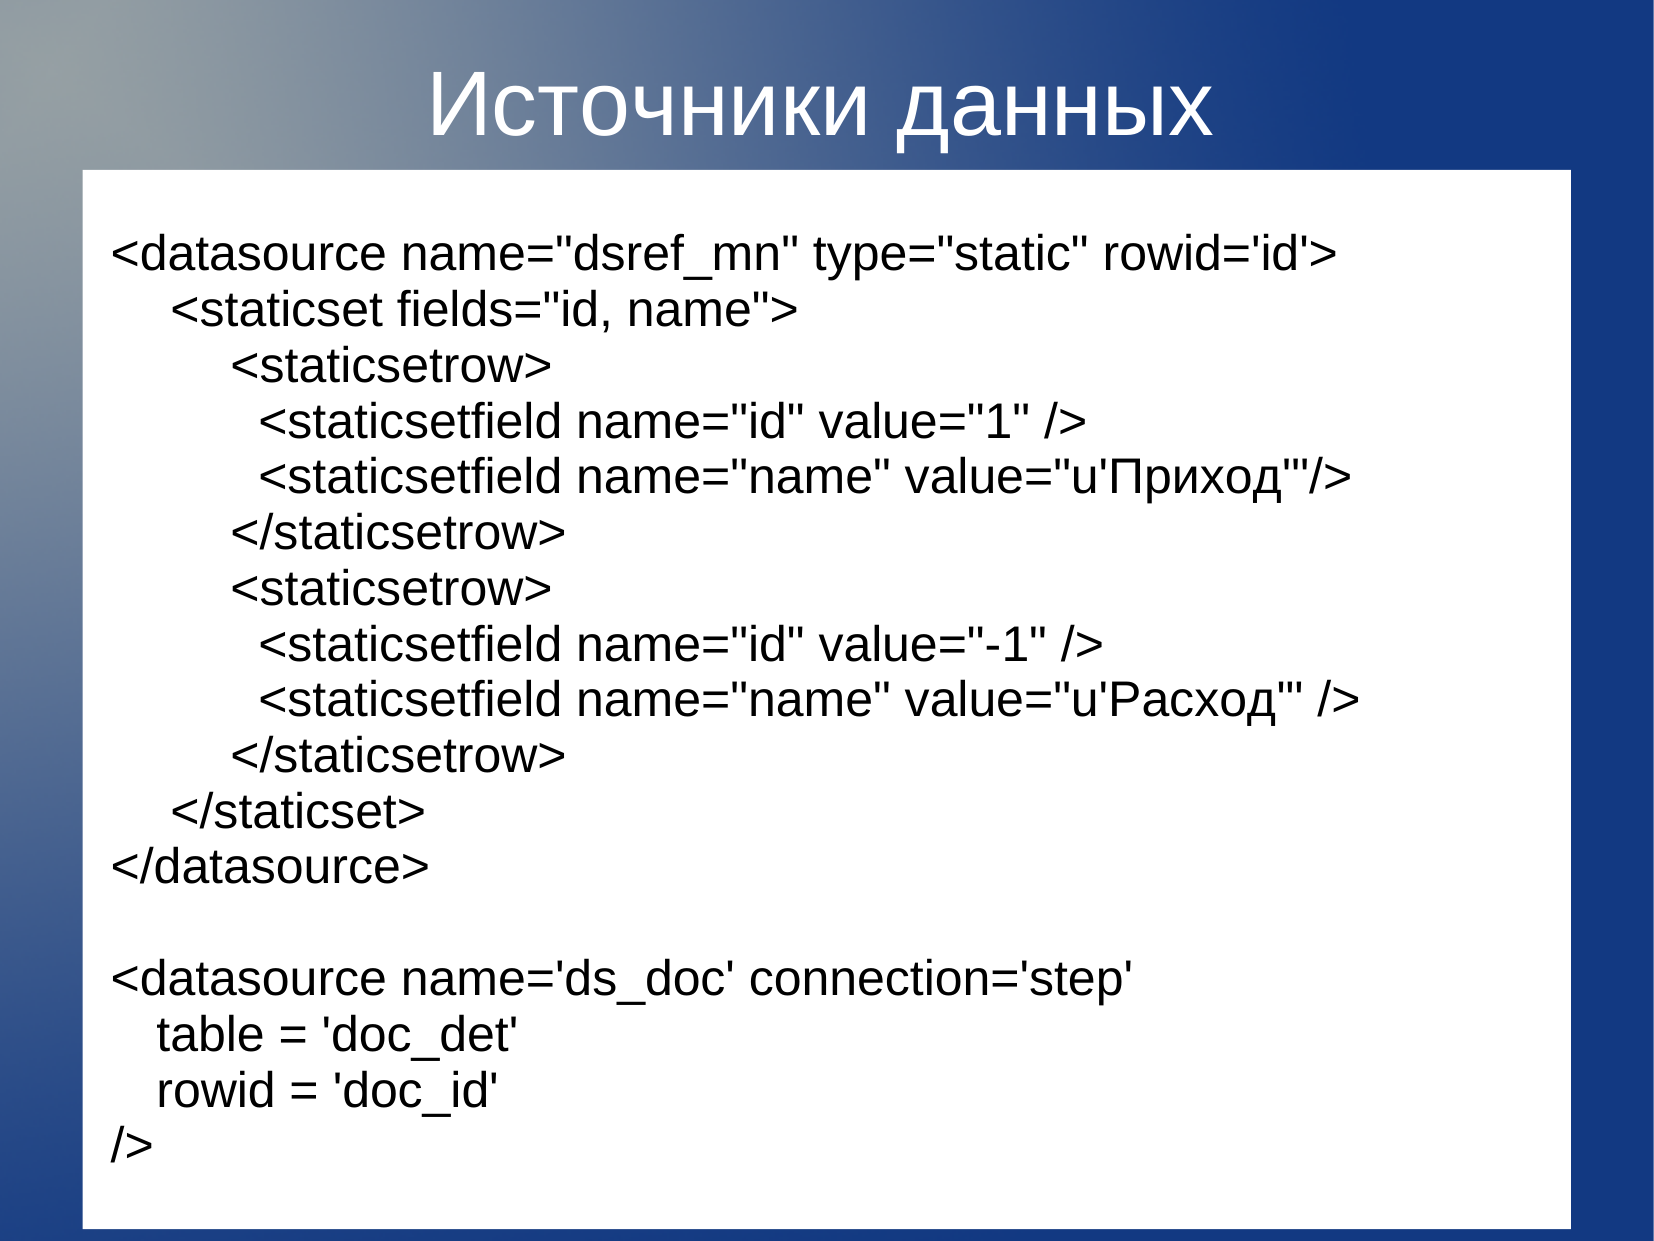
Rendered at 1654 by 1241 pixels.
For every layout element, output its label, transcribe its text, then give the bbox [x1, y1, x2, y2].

title Источники данных [76, 0, 1565, 208]
picture [0, 0, 1654, 1241]
subtitle <datasource name="dsref_mn" type="static" rowid='id'> <staticset fields="id, name"> <staticsetrow> <staticsetfield name="id" value="1" /> <staticsetfield name="name" value="u'Приход'"/> </staticsetrow> <staticsetrow> <staticsetfield name="id" value="-1" /> <staticsetfield name="name" value="u'Расход'" /> </staticsetrow> </staticset> </datasource> <datasource name='ds_doc' connection='step' table = 'doc_det' rowid = 'doc_id' /> [82, 169, 1571, 1230]
